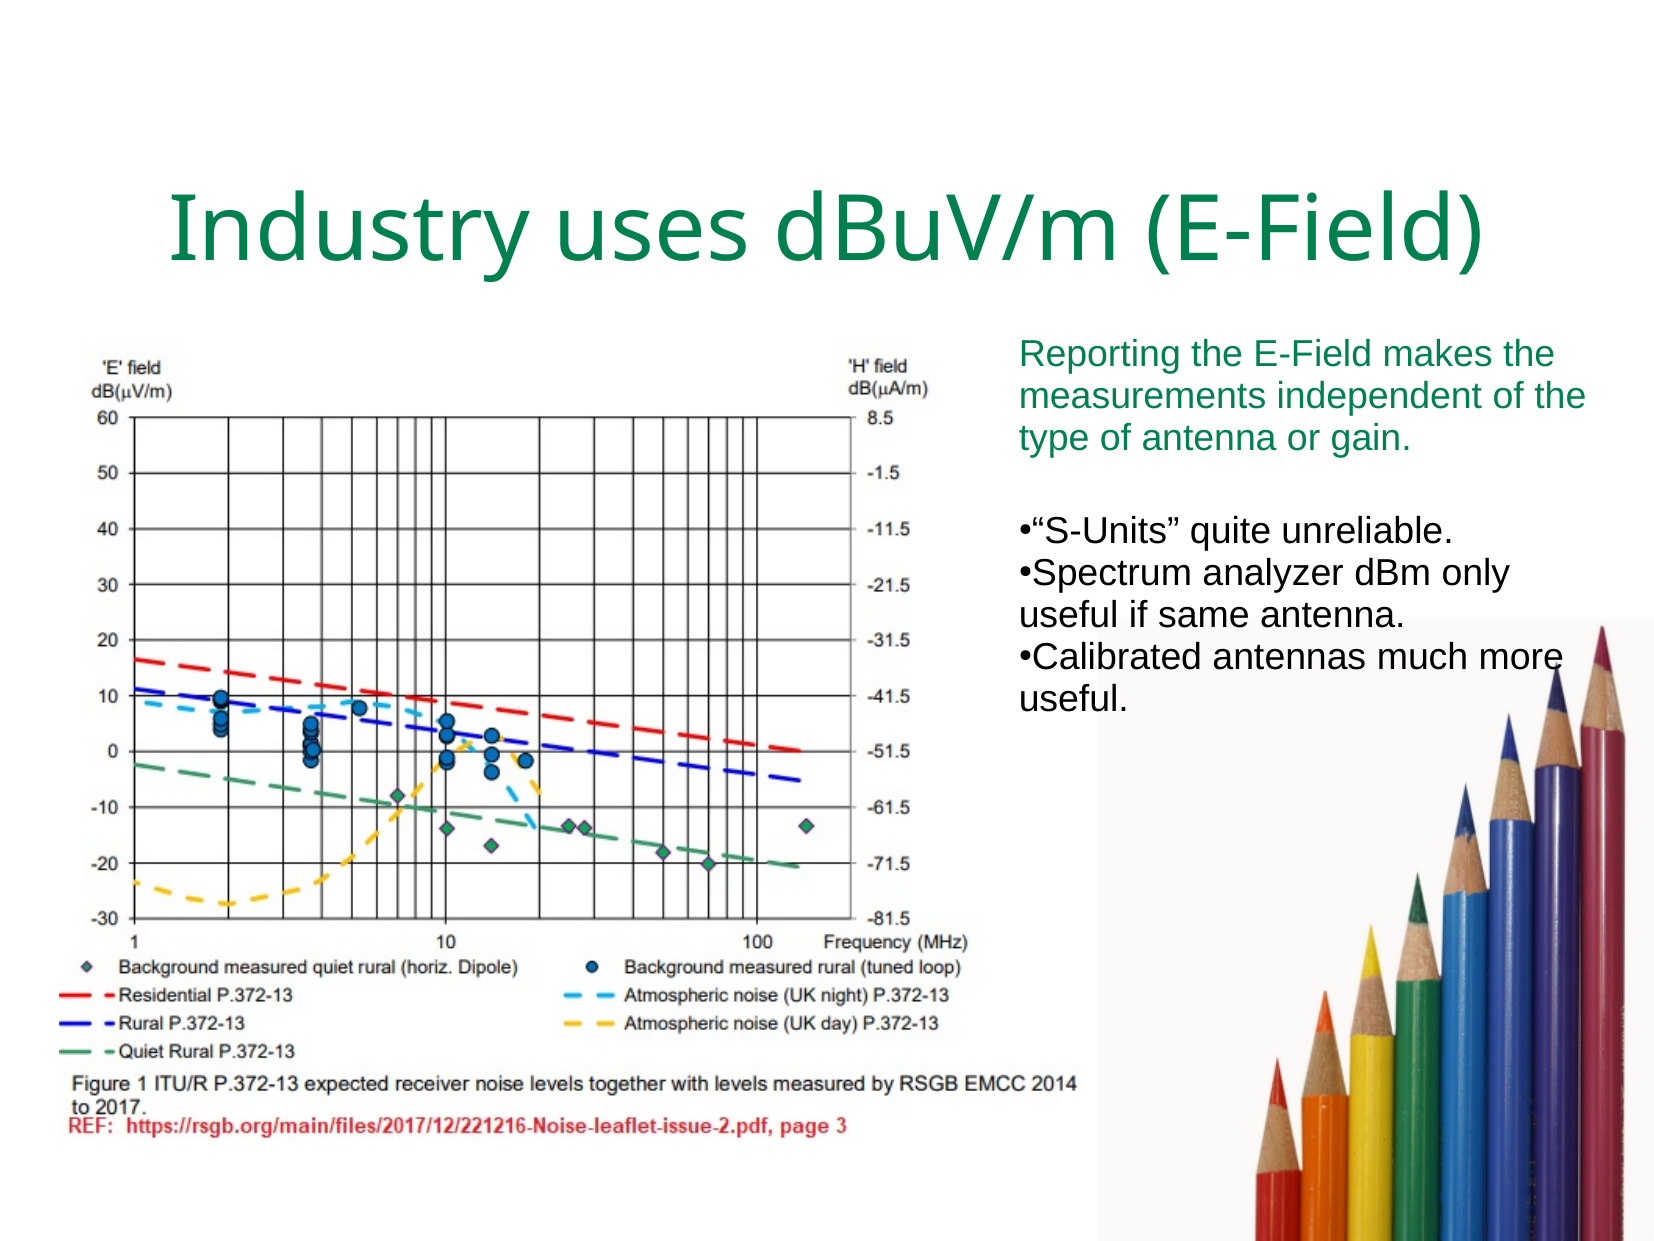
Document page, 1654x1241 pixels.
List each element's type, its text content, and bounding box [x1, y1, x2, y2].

text_box Reporting the E-Field makes the measurements independent of the type of antenna or gain. [1003, 324, 1625, 466]
text_box “S-Units” quite unreliable. Spectrum analyzer dBm only useful if same antenna. Calibrated antennas much more useful. [1003, 501, 1595, 727]
title Industry uses dBuV/m (E-Field) [147, 88, 1506, 340]
picture [0, 0, 1654, 1241]
